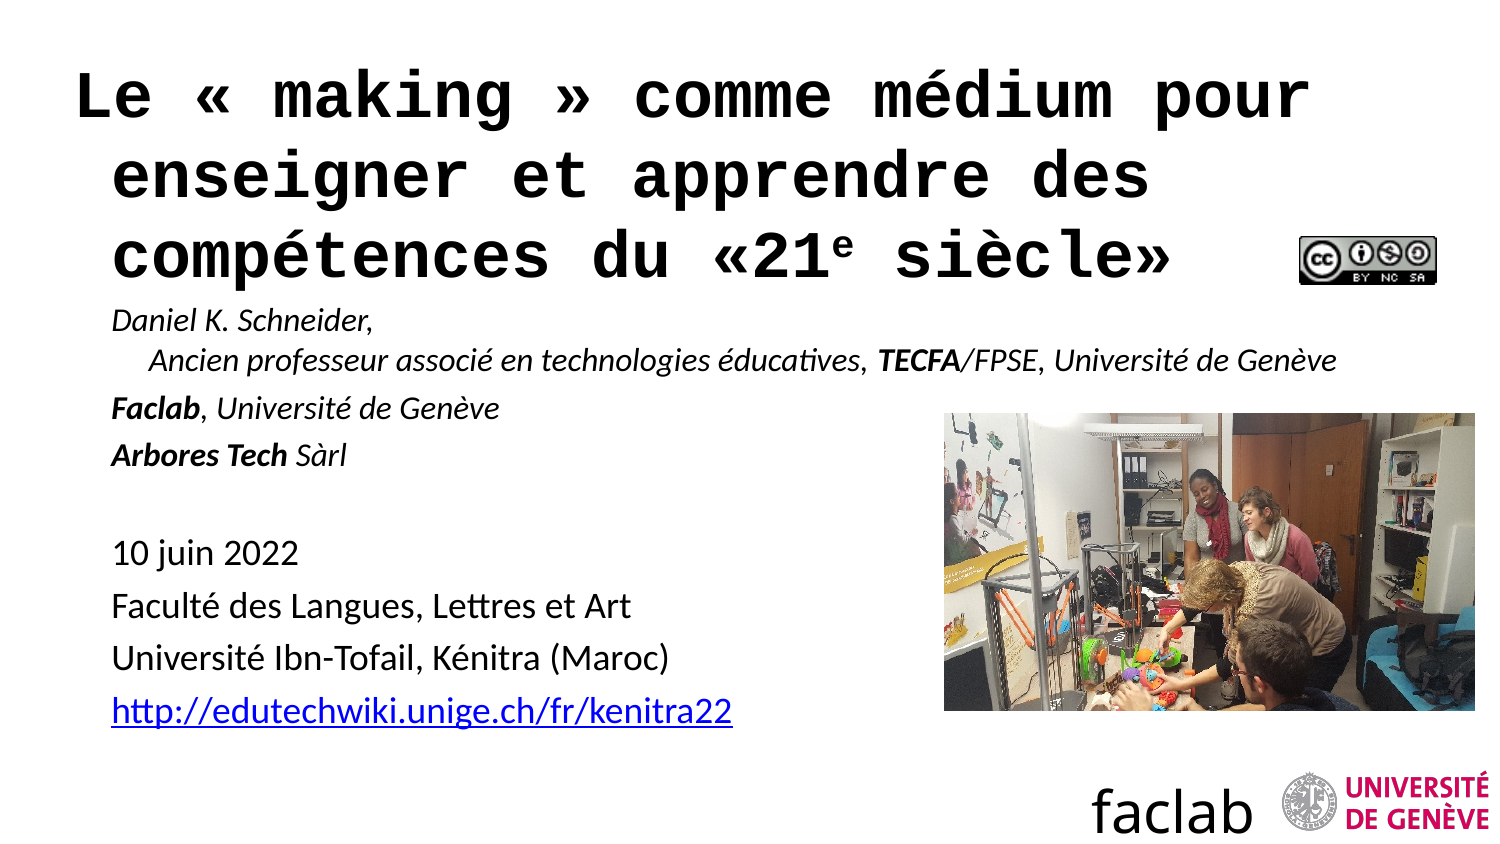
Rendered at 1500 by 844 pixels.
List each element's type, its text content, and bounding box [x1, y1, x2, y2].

picture [1269, 759, 1500, 844]
picture [1299, 236, 1437, 285]
picture [944, 413, 1475, 712]
list Le « making » comme médium pour enseigner et apprendre des compétences du «21e siècle» Daniel K. Schneider, Ancien professeur associé en technologies éducatives, TECFA/FPSE, Université de Genève Faclab, Université de Genève Arbores Tech Sàrl 10 juin 2022 Faculté des Langues, Lettres et Art Université Ibn-Tofail, Kénitra (Maroc) http://edutechwiki.unige.ch/fr/kenitra22 [58, 43, 1388, 798]
